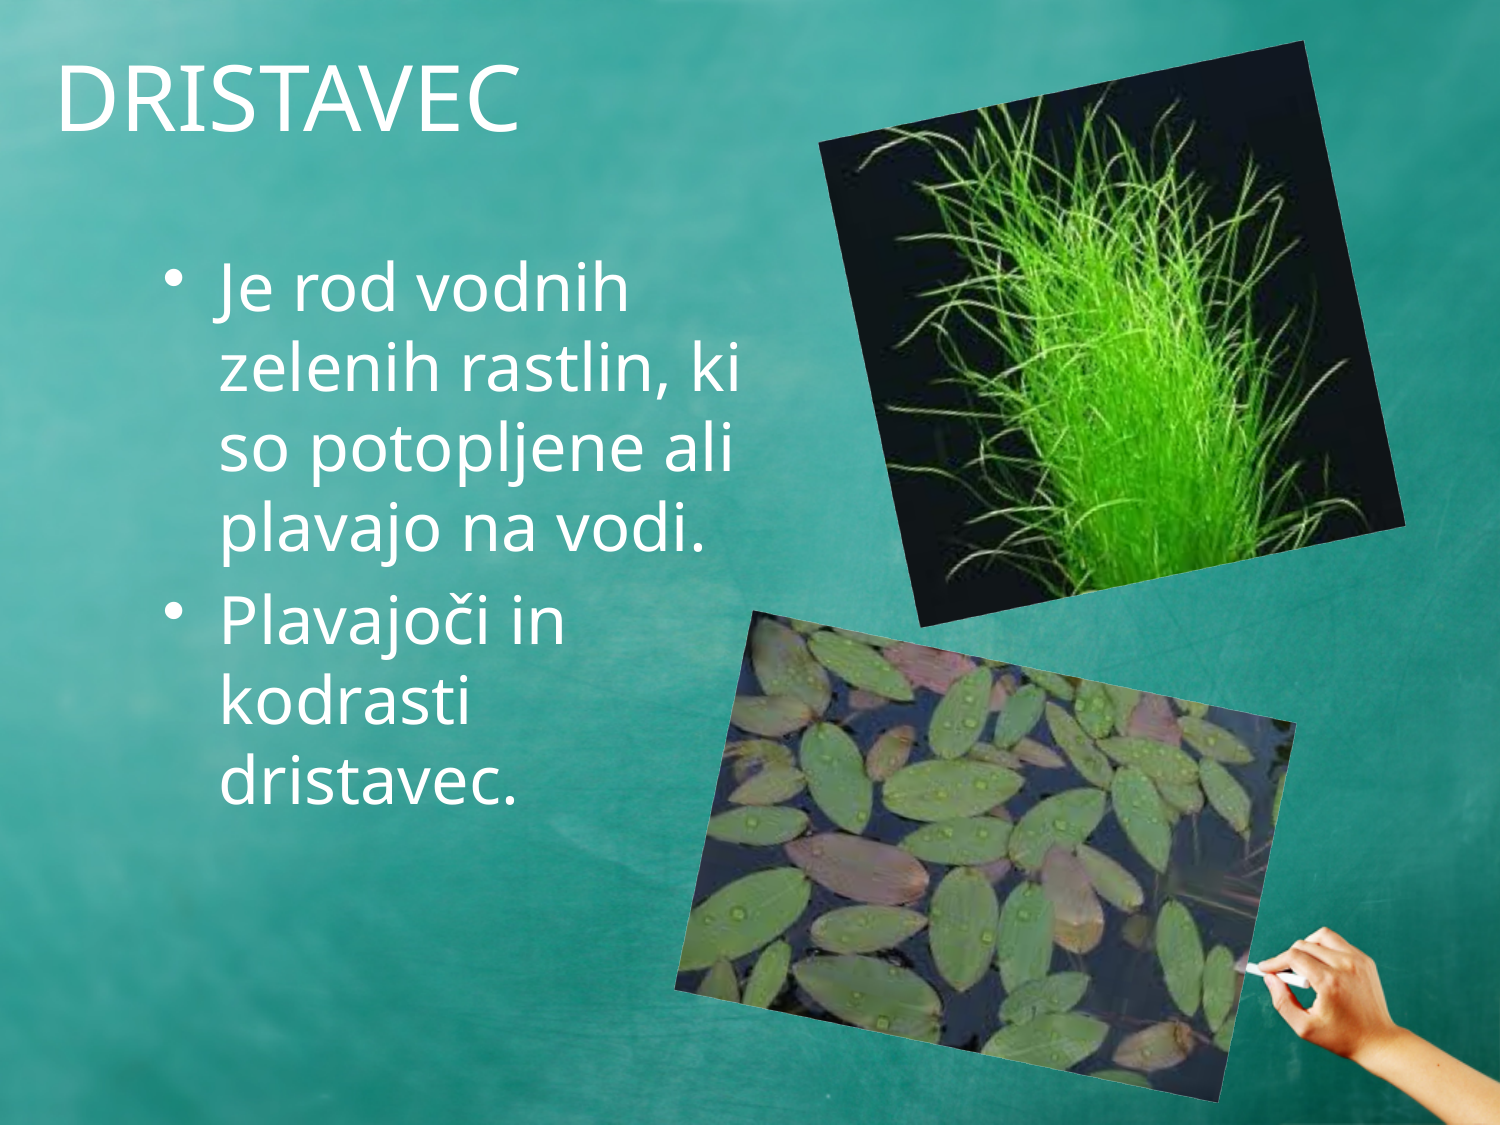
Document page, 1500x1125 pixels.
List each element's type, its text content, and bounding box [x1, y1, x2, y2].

title DRISTAVEC [39, 35, 1471, 154]
picture [0, 0, 1500, 1125]
list Je rod vodnih zelenih rastlin, ki so potopljene ali plavajo na vodi. Plavajoči in kodrasti dristavec. [147, 237, 788, 938]
